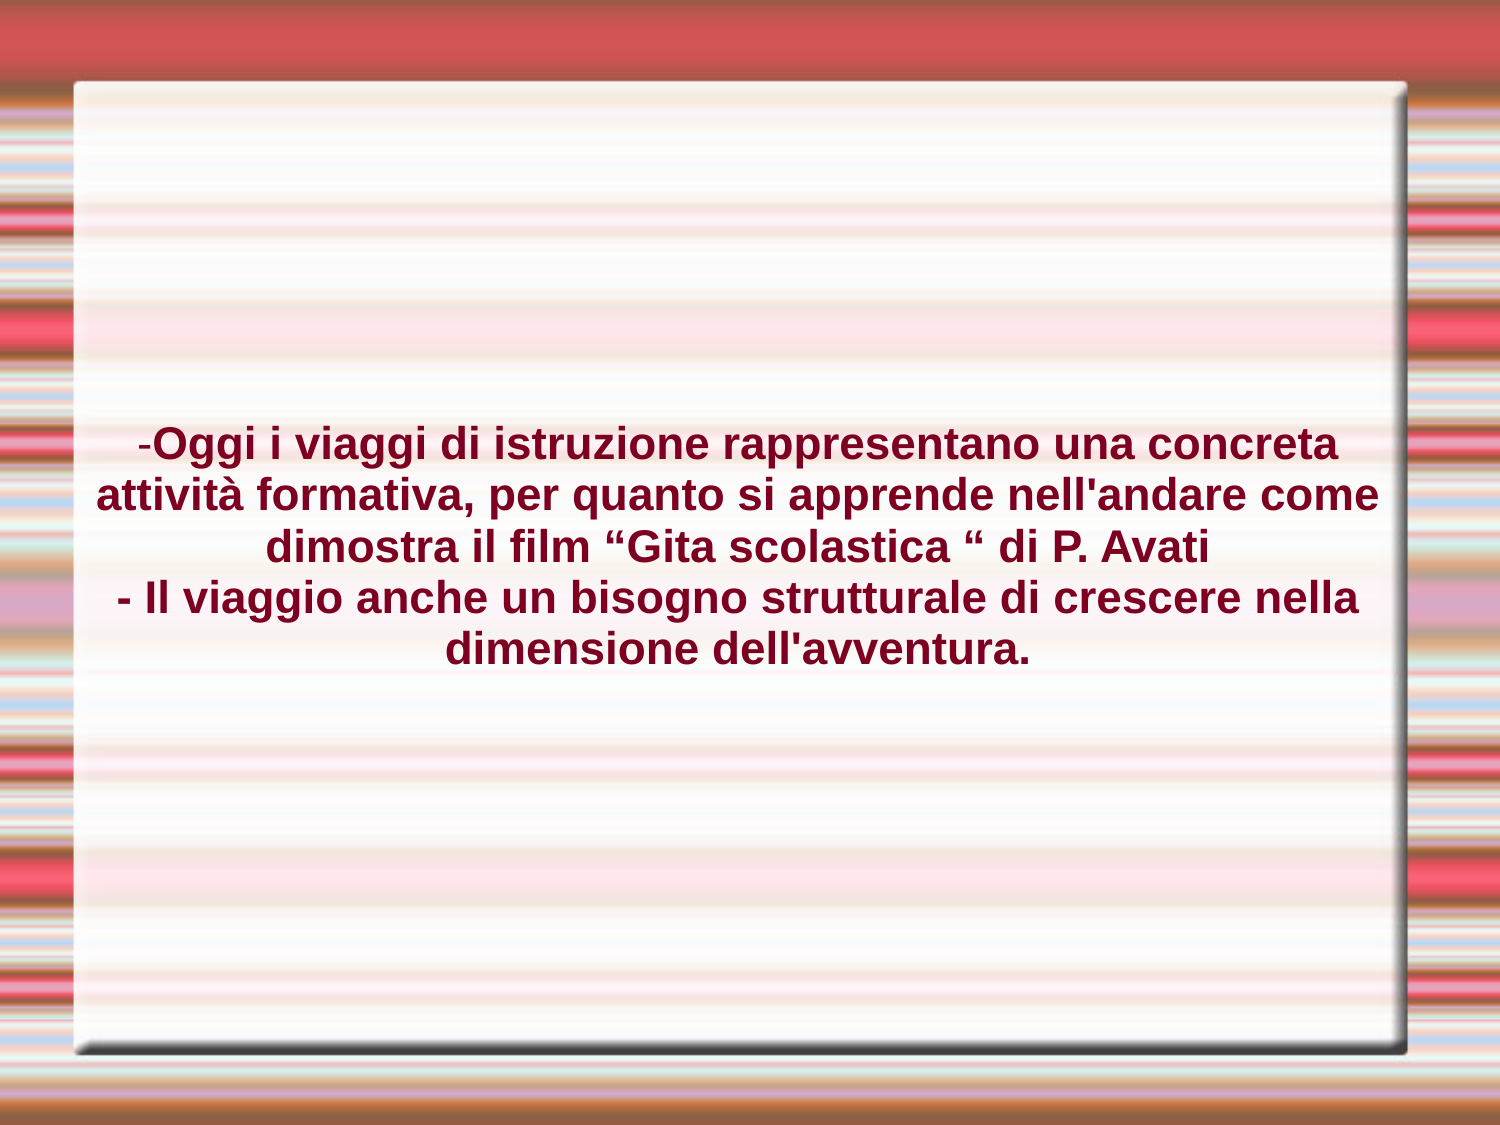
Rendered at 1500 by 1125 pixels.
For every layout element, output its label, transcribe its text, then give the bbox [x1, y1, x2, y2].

title -Oggi i viaggi di istruzione rappresentano una concreta attività formativa, per quanto si apprende nell'andare come dimostra il film “Gita scolastica “ di P. Avati - Il viaggio anche un bisogno strutturale di crescere nella dimensione dell'avventura. [88, 118, 1388, 975]
picture [0, 0, 1500, 1125]
